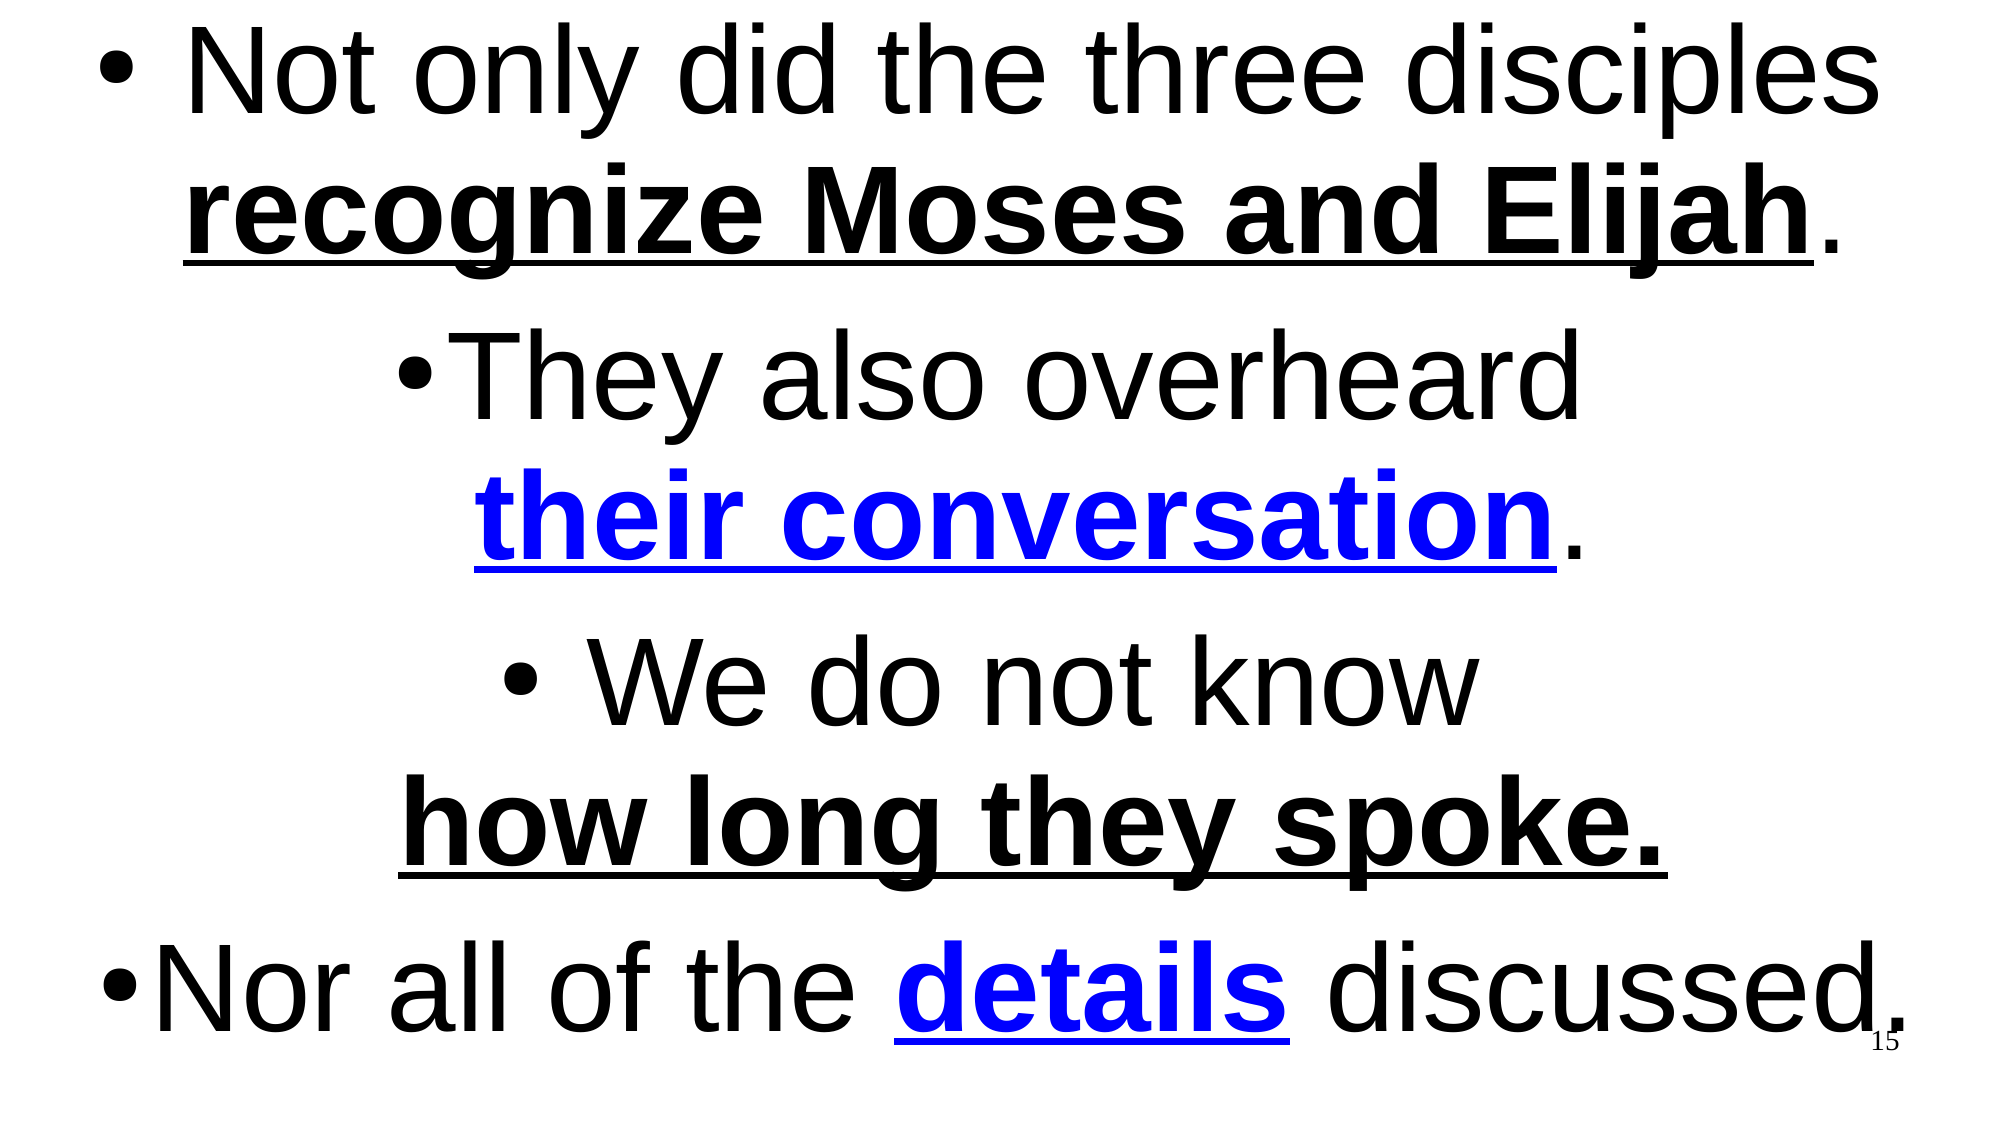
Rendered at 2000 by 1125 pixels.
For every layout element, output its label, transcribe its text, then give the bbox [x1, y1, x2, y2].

list Not only did the three disciples recognize Moses and Elijah. They also overheard their conversation. We do not know how long they spoke. Nor all of the details discussed. [0, 0, 1996, 1123]
